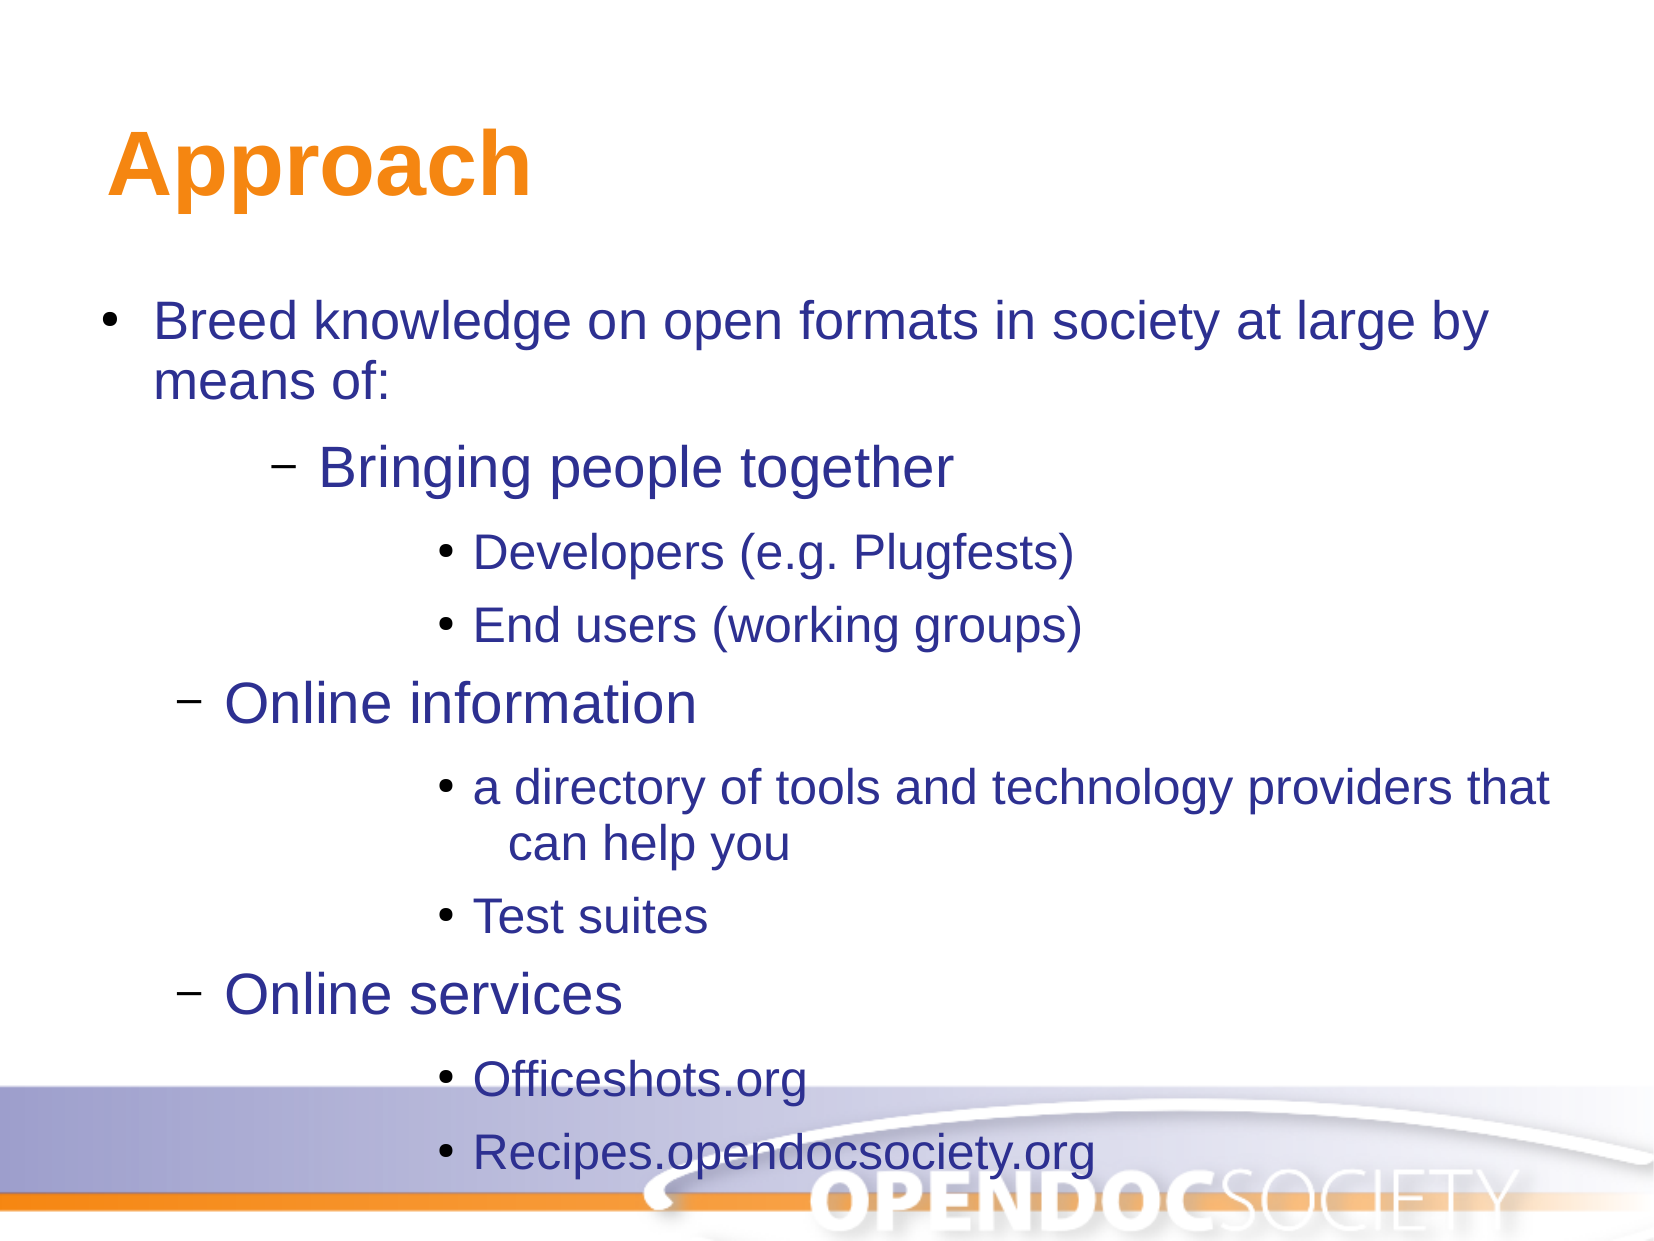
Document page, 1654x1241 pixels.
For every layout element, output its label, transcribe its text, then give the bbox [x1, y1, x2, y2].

title Approach [106, 108, 1595, 219]
picture [0, 0, 1654, 1241]
list Breed knowledge on open formats in society at large by means of: Bringing people together Developers (e.g. Plugfests) End users (working groups) Online information a directory of tools and technology providers that can help you Test suites Online services Officeshots.org Recipes.opendocsociety.org [82, 290, 1571, 1205]
